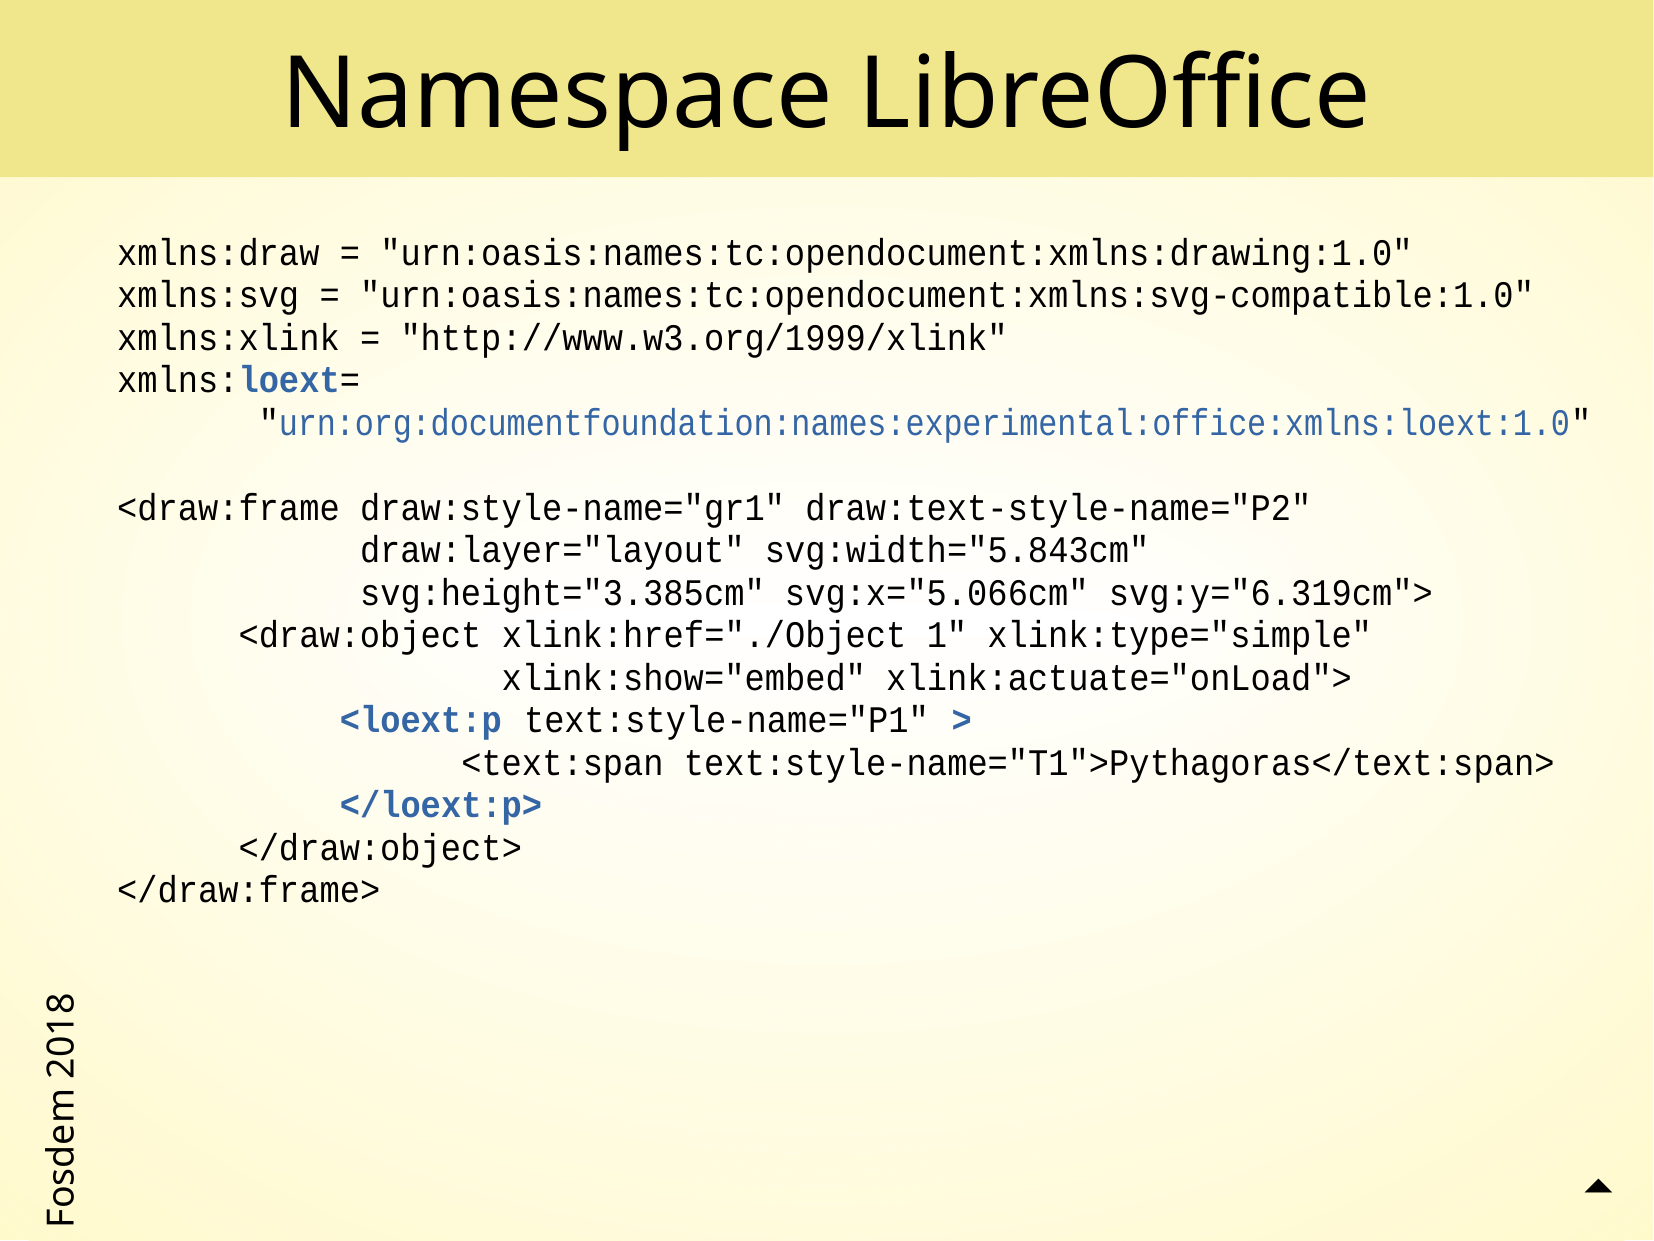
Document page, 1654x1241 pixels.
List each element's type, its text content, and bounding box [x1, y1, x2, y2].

title Namespace LibreOffice [0, 0, 1654, 178]
text_box xmlns:draw = "urn:oasis:names:tc:opendocument:xmlns:drawing:1.0" xmlns:svg = "urn:oasis:names:tc:opendocument:xmlns:svg-compatible:1.0" xmlns:xlink = "http://www.w3.org/1999/xlink" xmlns:loext= "urn:org:documentfoundation:names:experimental:office:xmlns:loext:1.0" <draw:frame draw:style-name="gr1" draw:text-style-name="P2" draw:layer="layout" svg:width="5.843cm" svg:height="3.385cm" svg:x="5.066cm" svg:y="6.319cm"> <draw:object xlink:href="./Object 1" xlink:type="simple" xlink:show="embed" xlink:actuate="onLoad"> <loext:p text:style-name="P1" > <text:span text:style-name="T1">Pythagoras</text:span> </loext:p> </draw:object> </draw:frame> [116, 233, 1654, 1134]
text_box ⏶ [1583, 1149, 1648, 1217]
